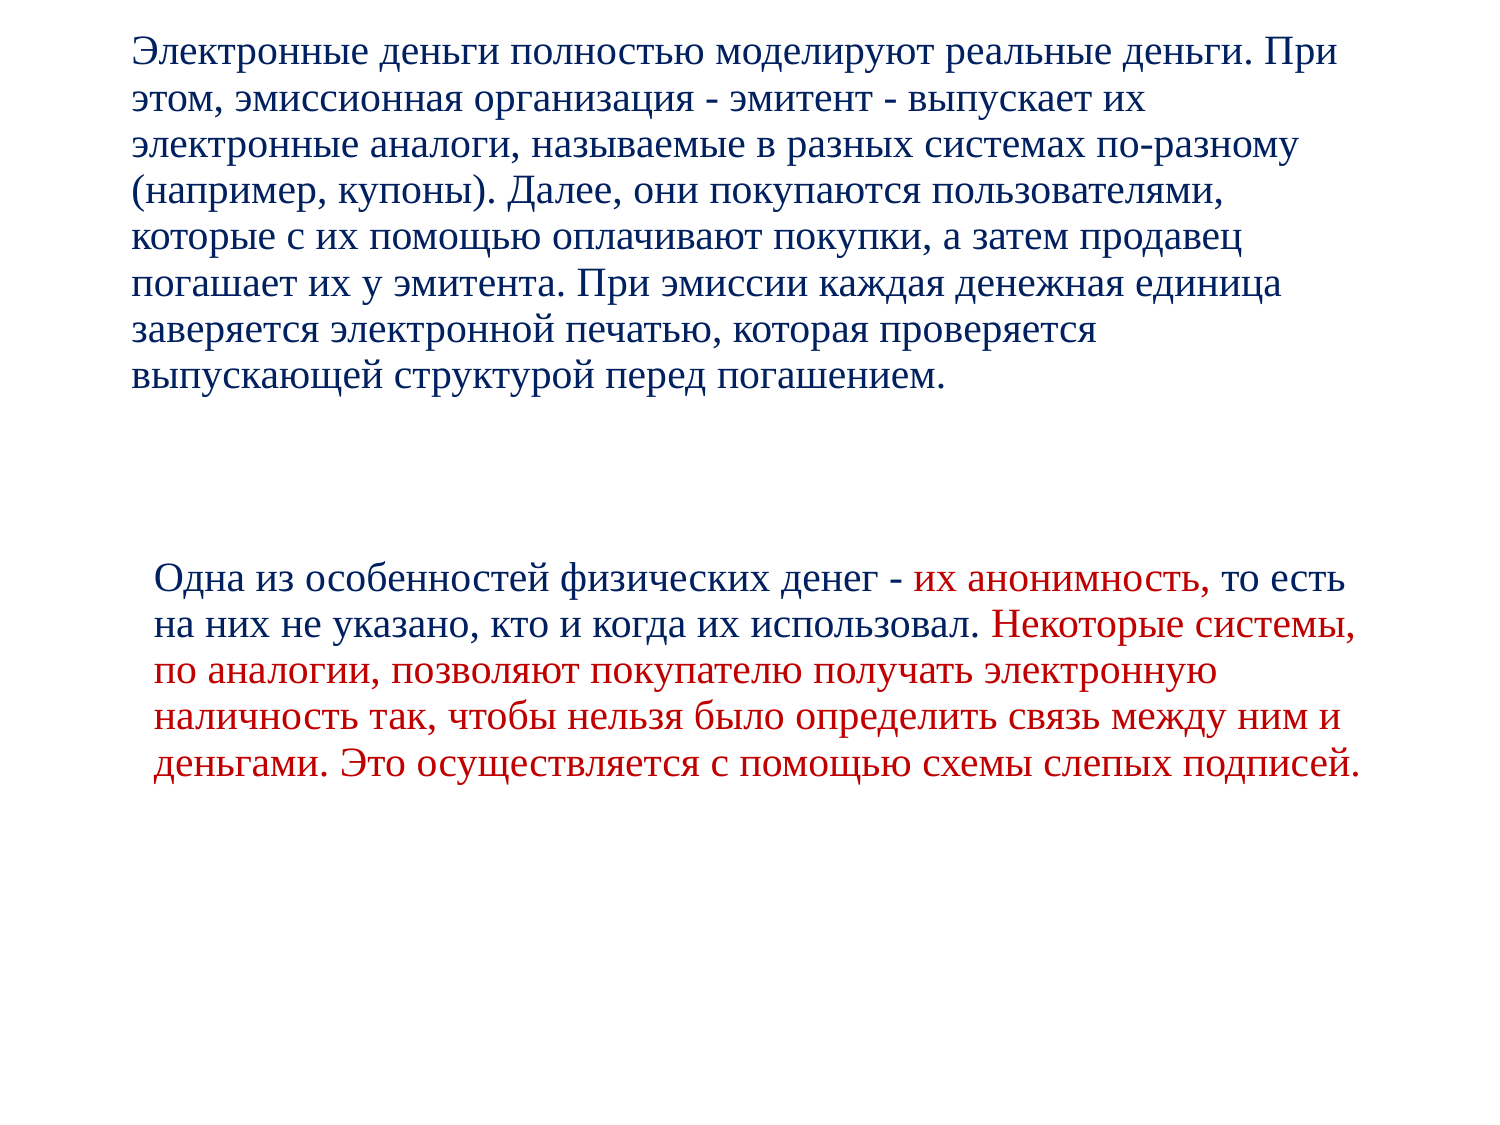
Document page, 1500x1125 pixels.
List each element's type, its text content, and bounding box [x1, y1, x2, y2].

text_box Одна из особенностей физических денег - их анонимность, то есть на них не указано, кто и когда их использовал. Некоторые системы, по аналогии, позволяют покупателю получать электронную наличность так, чтобы нельзя было определить связь между ним и деньгами. Это осуществляется с помощью схемы слепых подписей. [139, 546, 1393, 793]
text_box Электронные деньги полностью моделируют реальные деньги. При этом, эмиссионная организация - эмитент - выпускает их электронные аналоги, называемые в разных системах по-разному (например, купоны). Далее, они покупаются пользователями, которые с их помощью оплачивают покупки, а затем продавец погашает их у эмитента. При эмиссии каждая денежная единица заверяется электронной печатью, которая проверяется выпускающей структурой перед погашением. [116, 20, 1361, 405]
